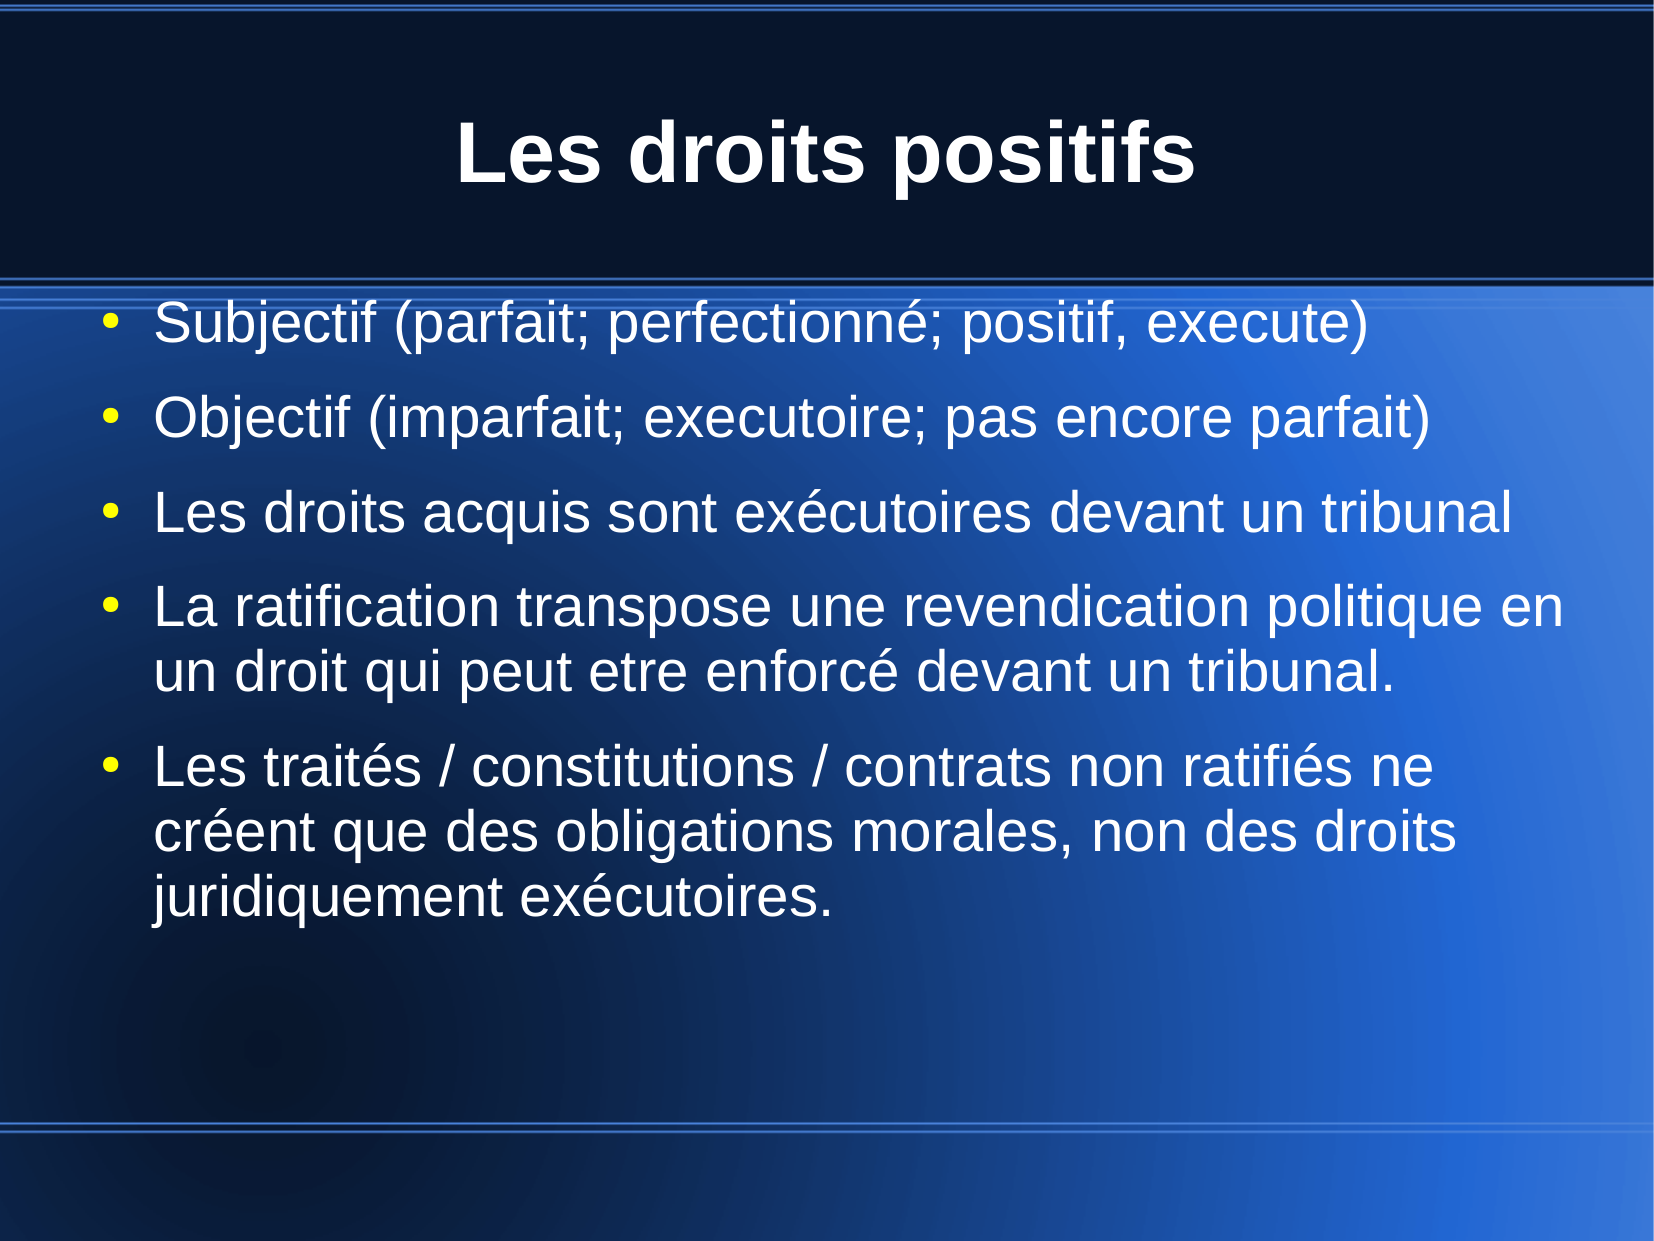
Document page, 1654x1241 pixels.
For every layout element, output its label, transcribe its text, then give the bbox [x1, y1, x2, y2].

list Subjectif (parfait; perfectionné; positif, execute) Objectif (imparfait; executoire; pas encore parfait) Les droits acquis sont exécutoires devant un tribunal La ratification transpose une revendication politique en un droit qui peut etre enforcé devant un tribunal. Les traités / constitutions / contrats non ratifiés ne créent que des obligations morales, non des droits juridiquement exécutoires. [82, 290, 1571, 1109]
title Les droits positifs [82, 49, 1571, 257]
picture [0, 0, 1654, 1241]
